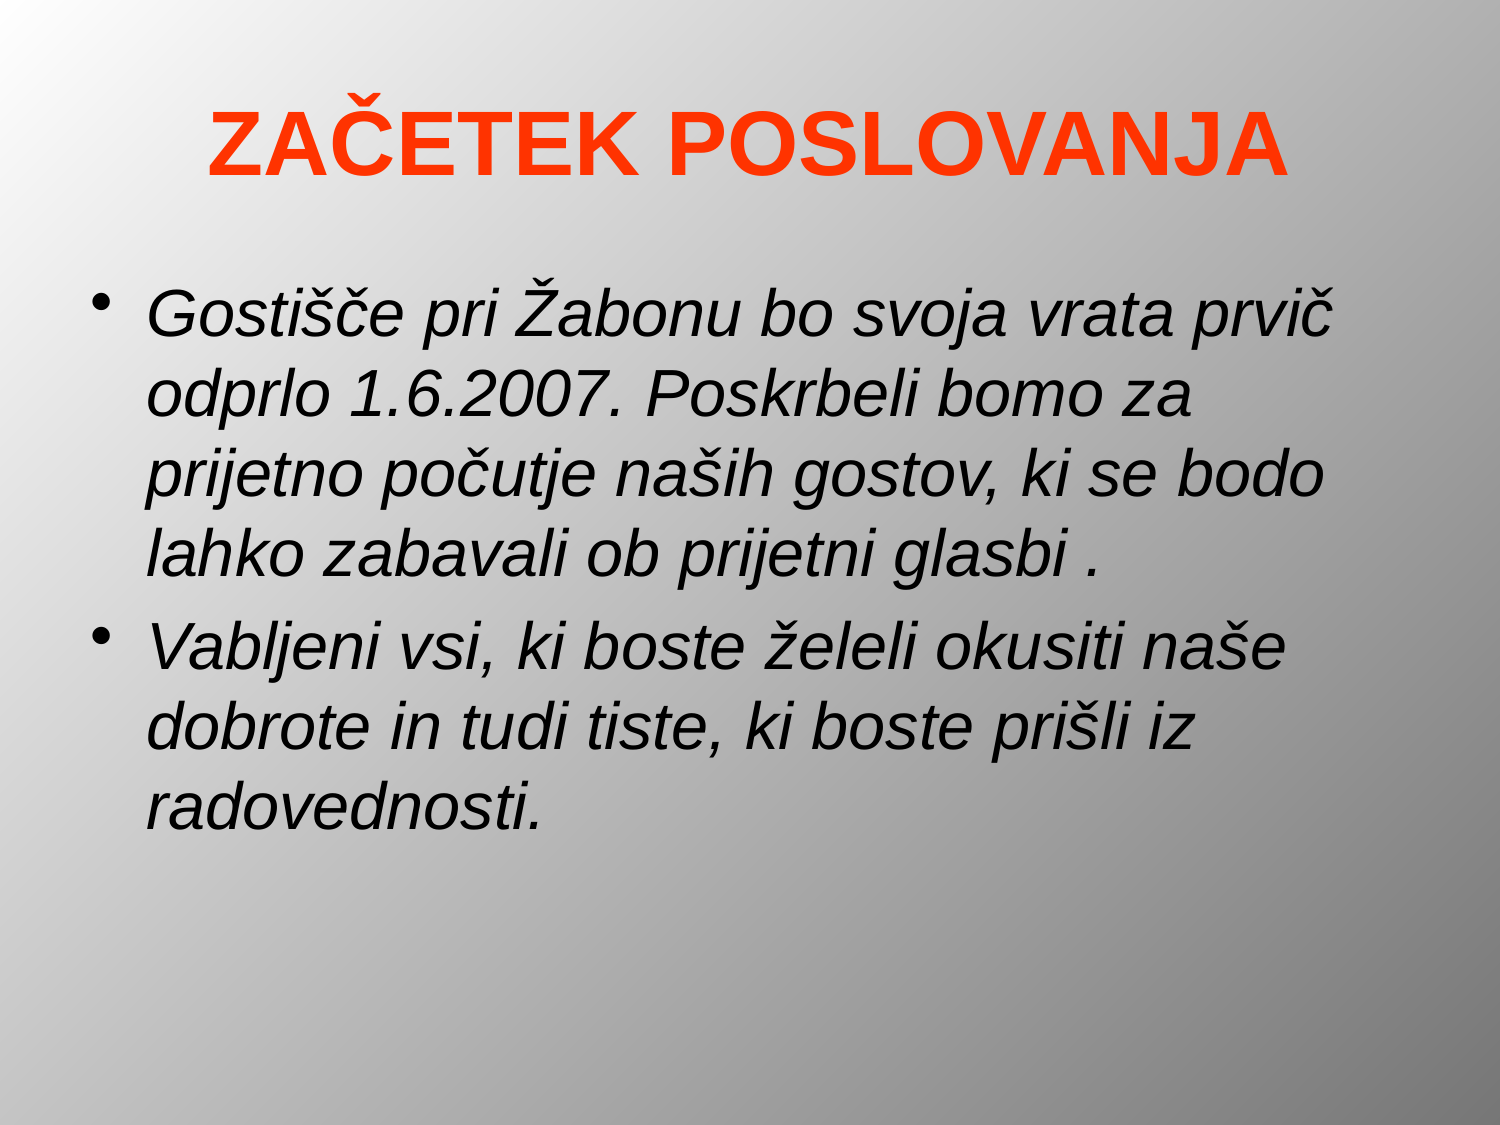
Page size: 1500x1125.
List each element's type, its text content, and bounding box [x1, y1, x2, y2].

title ZAČETEK POSLOVANJA [75, 45, 1425, 233]
list Gostišče pri Žabonu bo svoja vrata prvič odprlo 1.6.2007. Poskrbeli bomo za prijetno počutje naših gostov, ki se bodo lahko zabavali ob prijetni glasbi . Vabljeni vsi, ki boste želeli okusiti naše dobrote in tudi tiste, ki boste prišli iz radovednosti. [75, 262, 1425, 1005]
